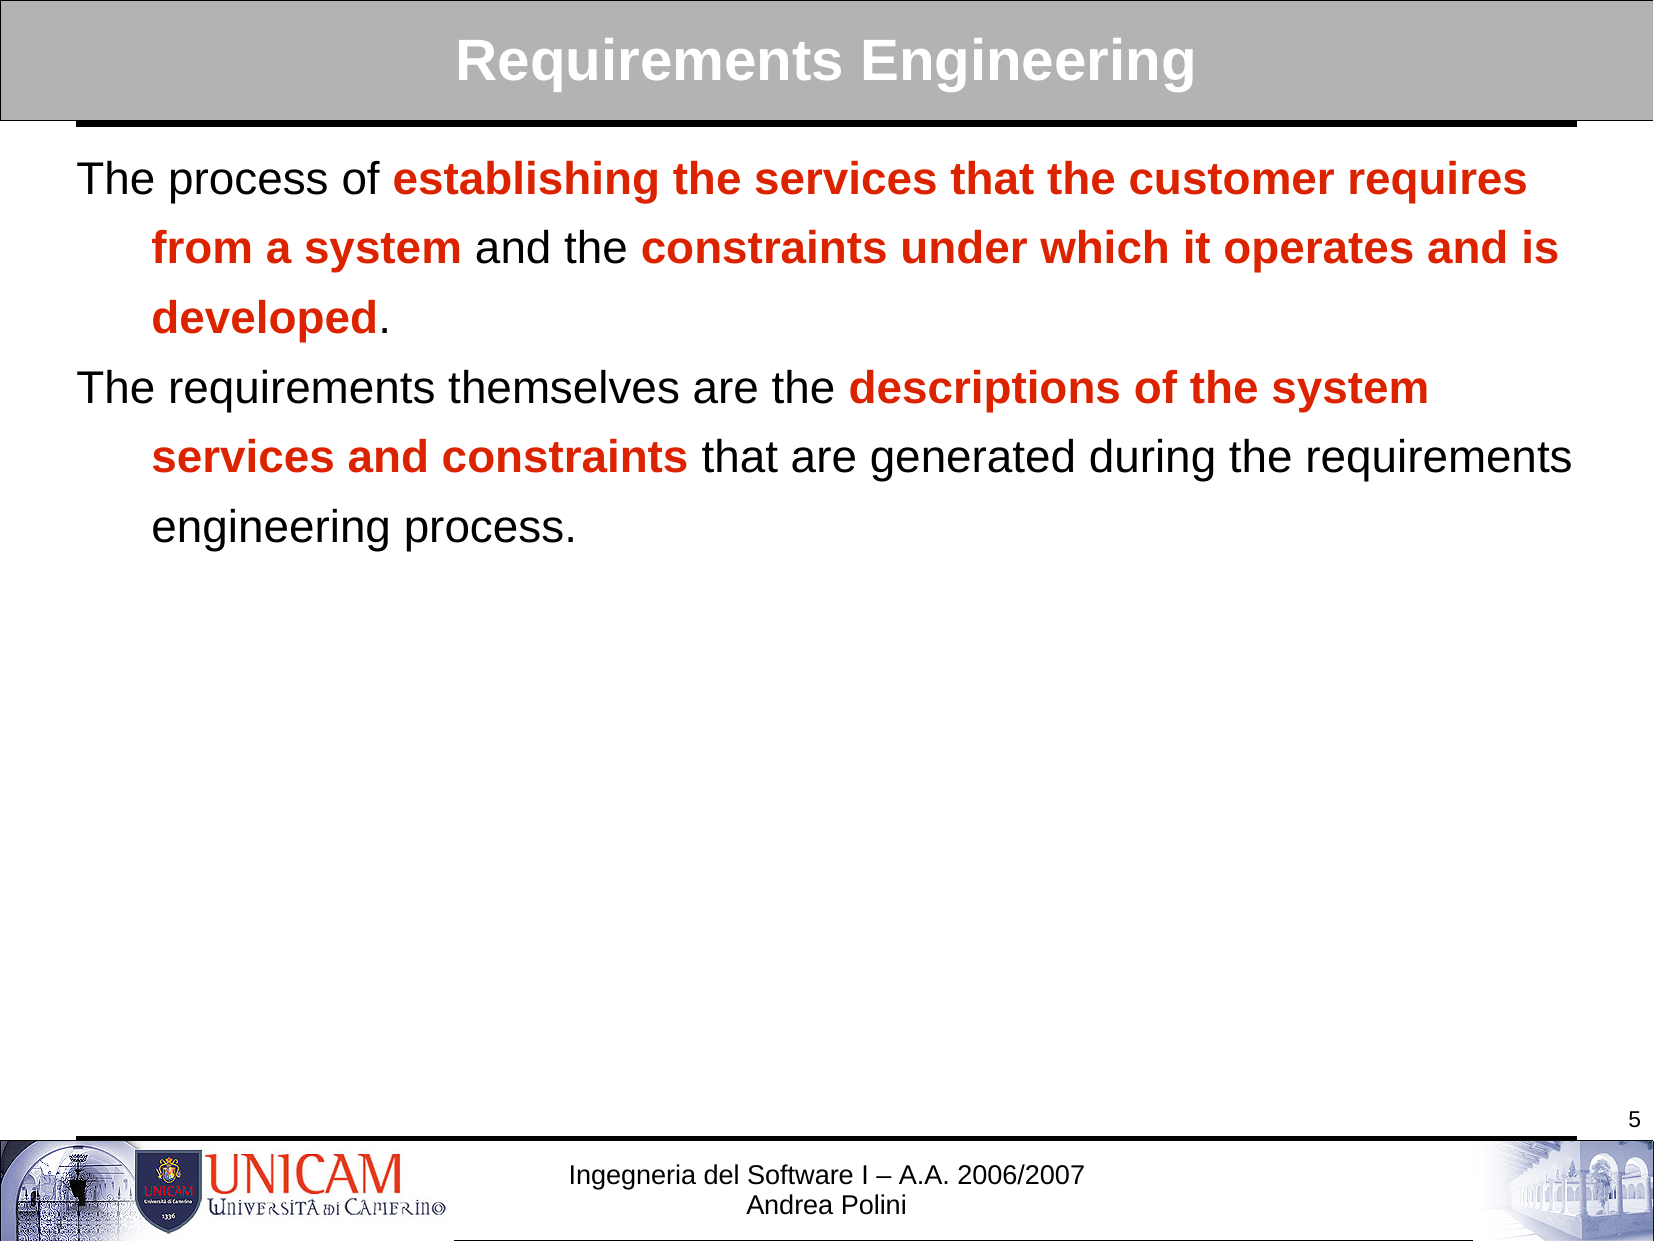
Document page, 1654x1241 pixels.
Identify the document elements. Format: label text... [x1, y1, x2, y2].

title Requirements Engineering [0, 0, 1653, 121]
picture [0, 1141, 454, 1241]
list The process of establishing the services that the customer requires from a system and the constraints under which it operates and is developed. The requirements themselves are the descriptions of the system services and constraints that are generated during the requirements engineering process. [76, 152, 1577, 677]
picture [1473, 1141, 1654, 1241]
